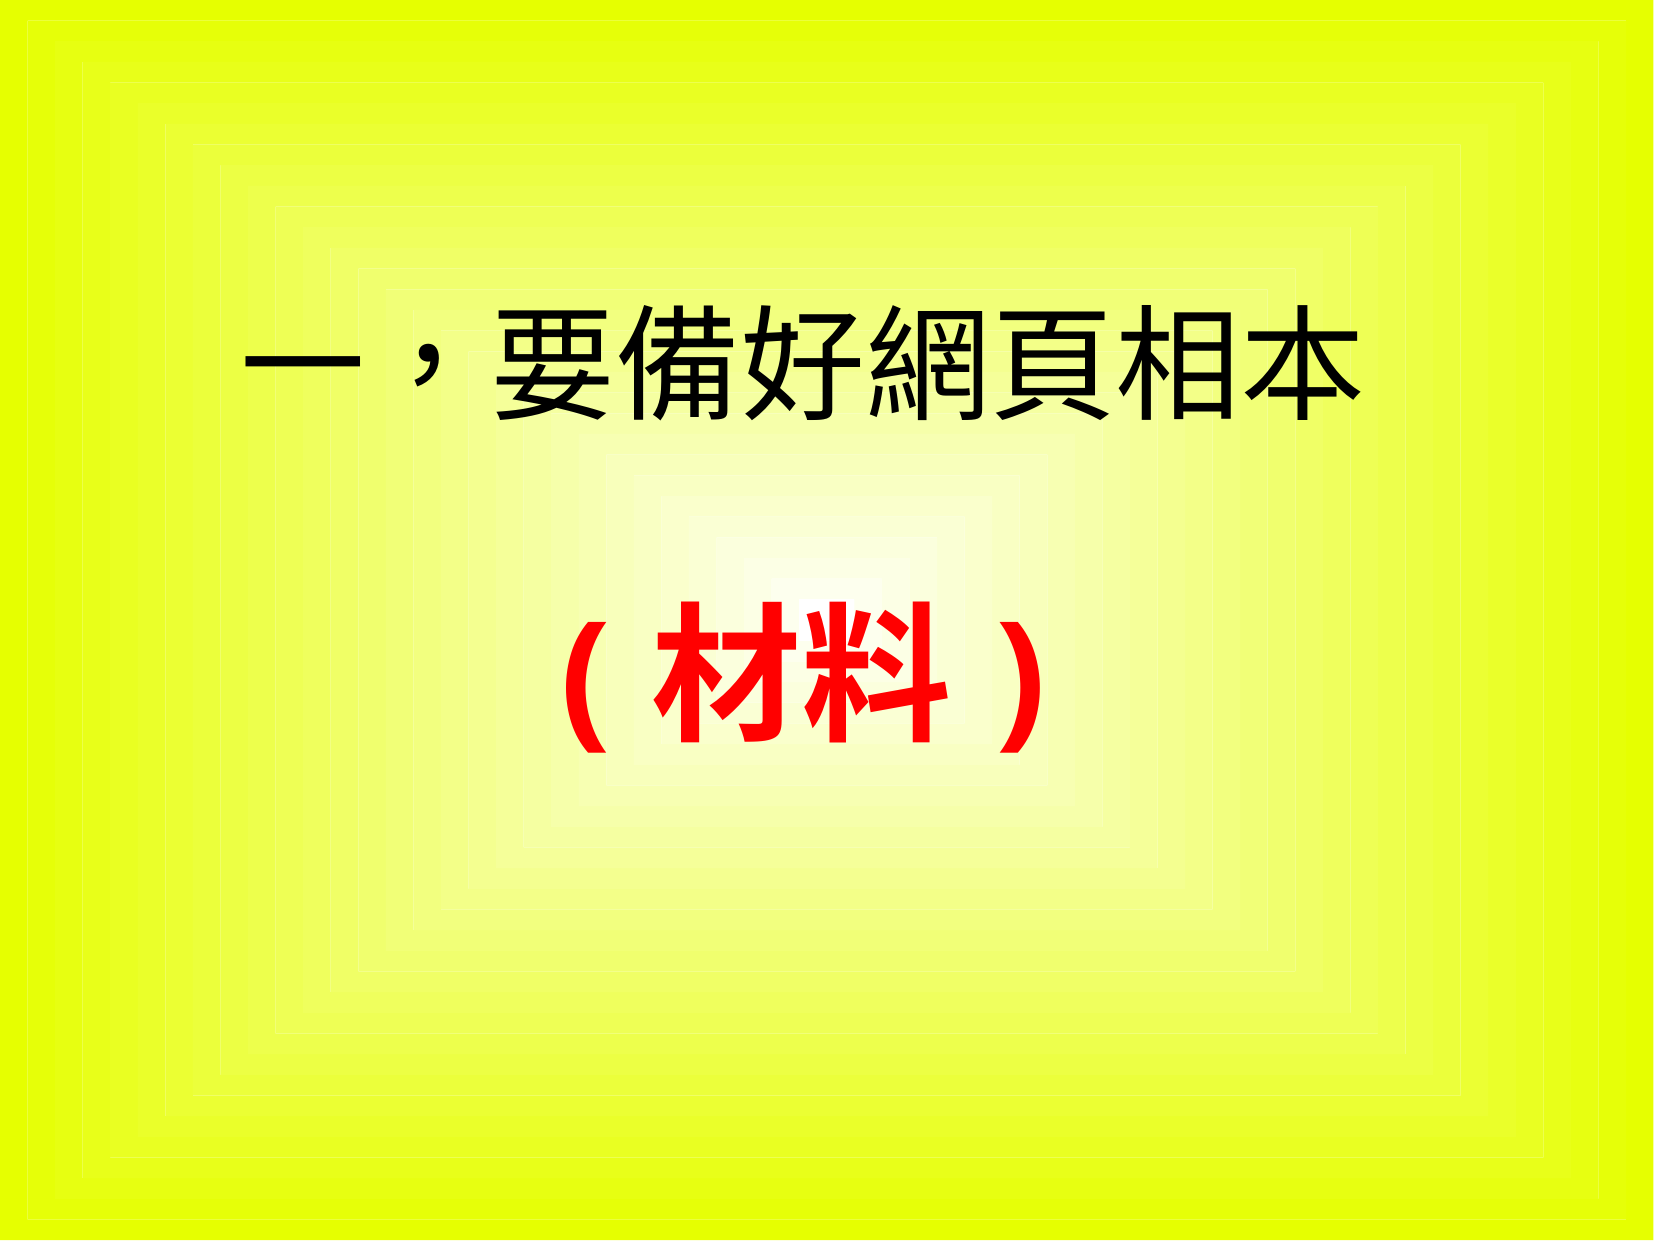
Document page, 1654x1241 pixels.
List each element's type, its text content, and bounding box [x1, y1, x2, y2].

title 一，要備好網頁相本 (材料) [59, 299, 1548, 650]
